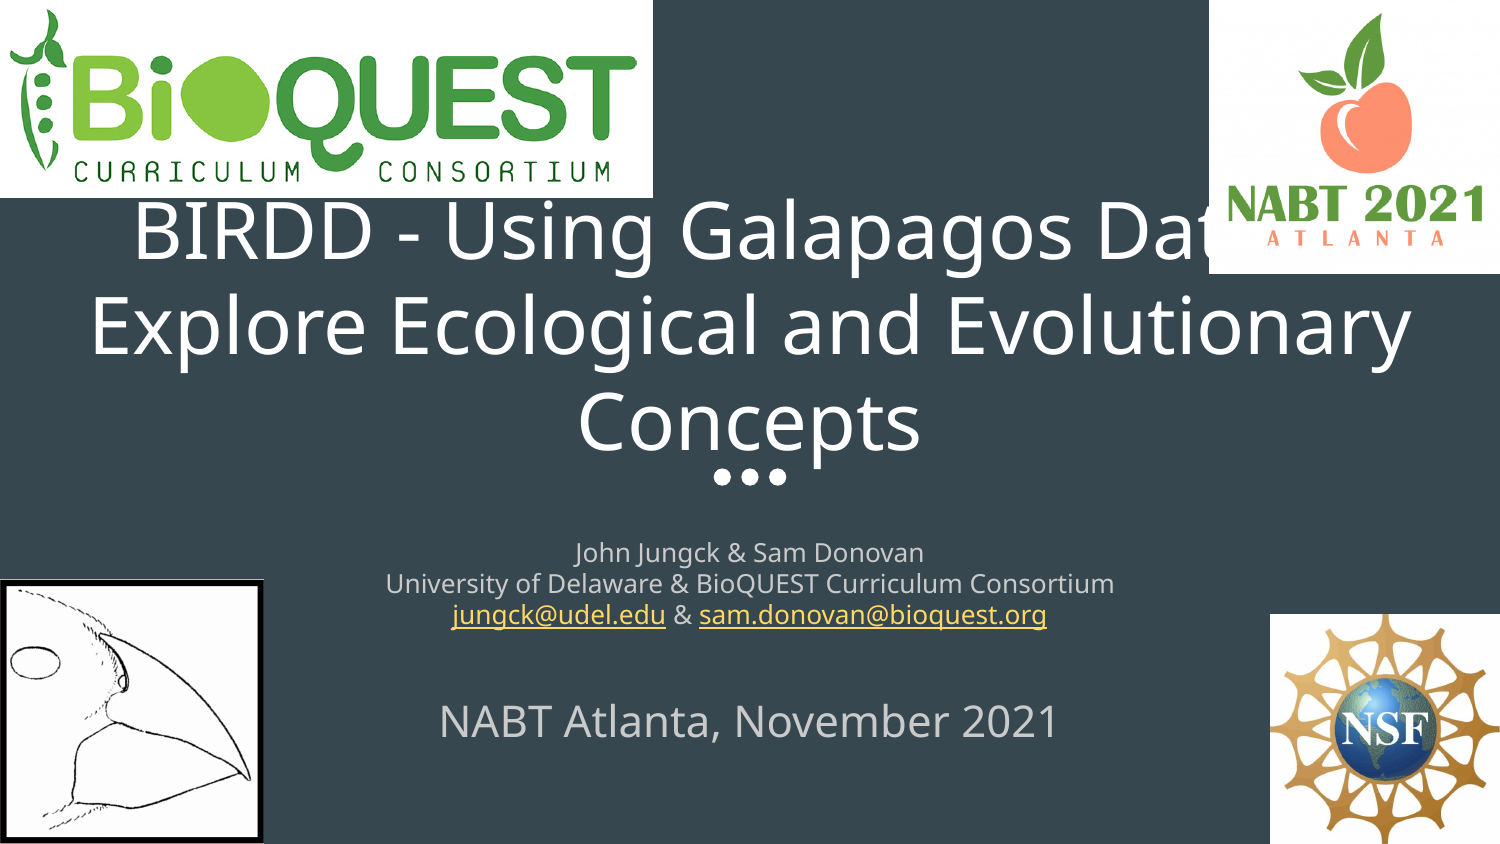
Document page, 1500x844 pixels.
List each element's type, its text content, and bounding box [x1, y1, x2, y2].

subtitle NABT Atlanta, November 2021 [264, 678, 1270, 809]
subtitle John Jungck & Sam Donovan University of Delaware & BioQUEST Curriculum Consortium jungck@udel.edu & sam.donovan@bioquest.org [110, 520, 1390, 651]
picture [1270, 614, 1500, 844]
picture [1209, 0, 1500, 274]
title BIRDD - Using Galapagos Data to Explore Ecological and Evolutionary Concepts [34, 197, 1466, 481]
picture [0, 579, 264, 844]
picture [0, 0, 653, 198]
